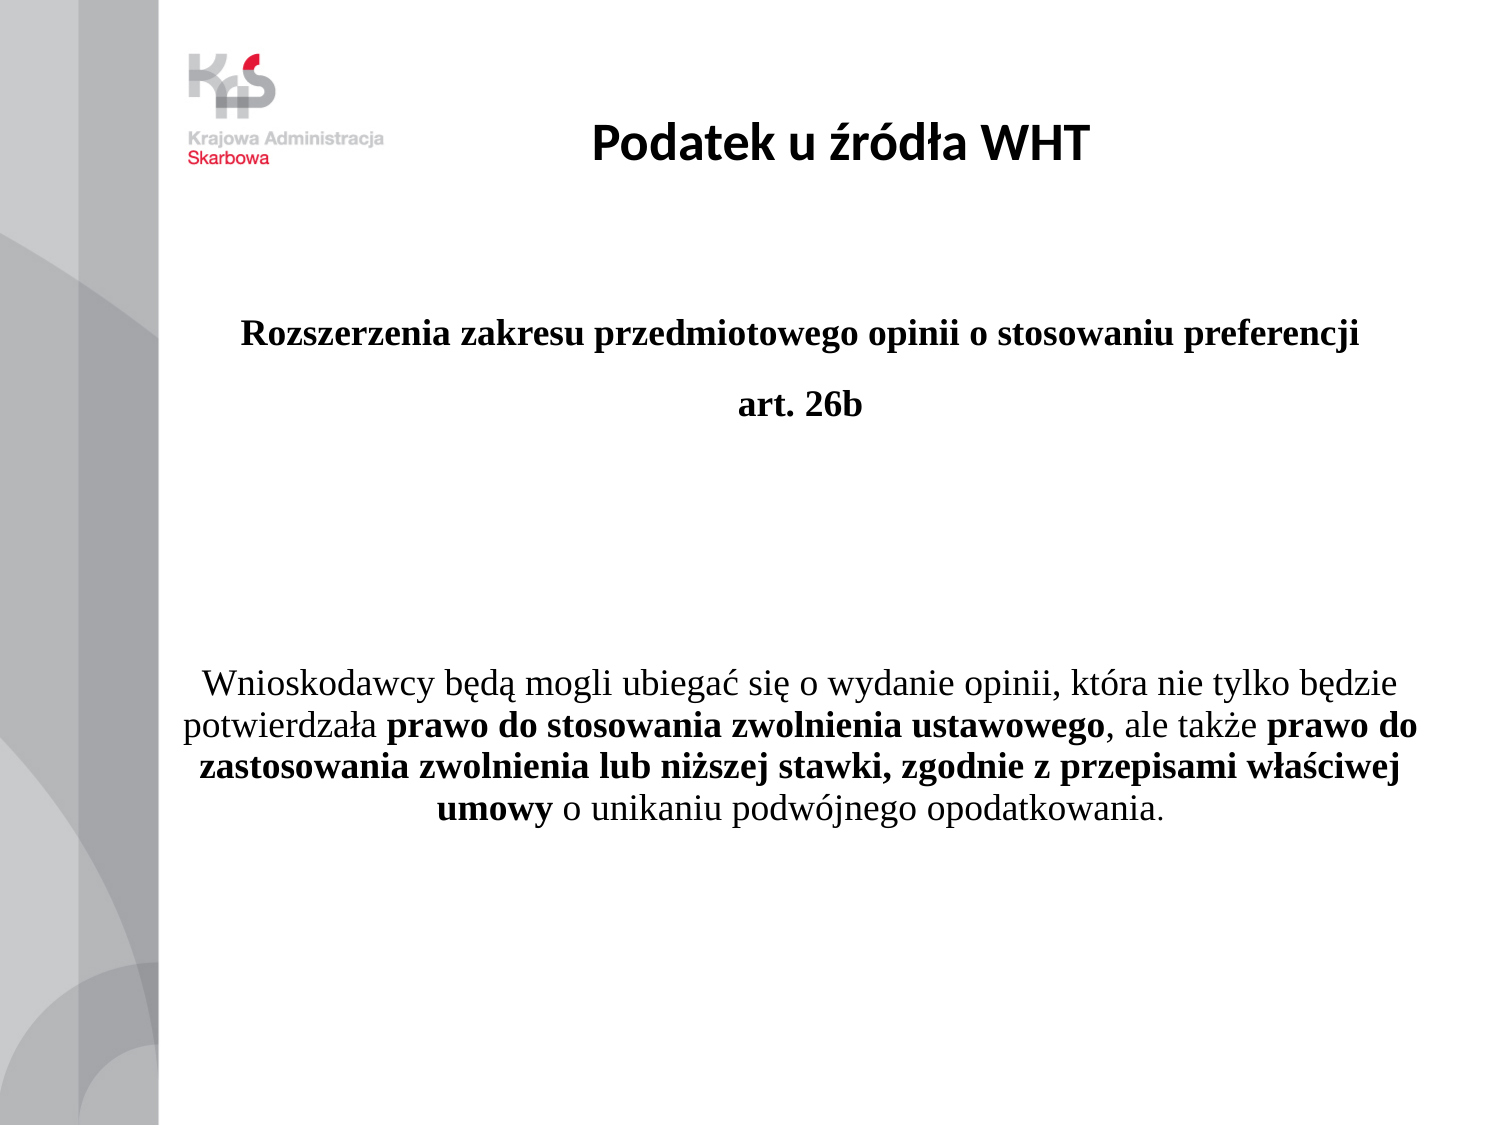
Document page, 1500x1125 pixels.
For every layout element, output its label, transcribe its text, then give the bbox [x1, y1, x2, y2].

subtitle Rozszerzenia zakresu przedmiotowego opinii o stosowaniu preferencji art. 26b Wnioskodawcy będą mogli ubiegać się o wydanie opinii, która nie tylko będzie potwierdzała prawo do stosowania zwolnienia ustawowego, ale także prawo do zastosowania zwolnienia lub niższej stawki, zgodnie z przepisami właściwej umowy o unikaniu podwójnego opodatkowania. [177, 44, 1424, 1030]
picture [0, 0, 1500, 1125]
